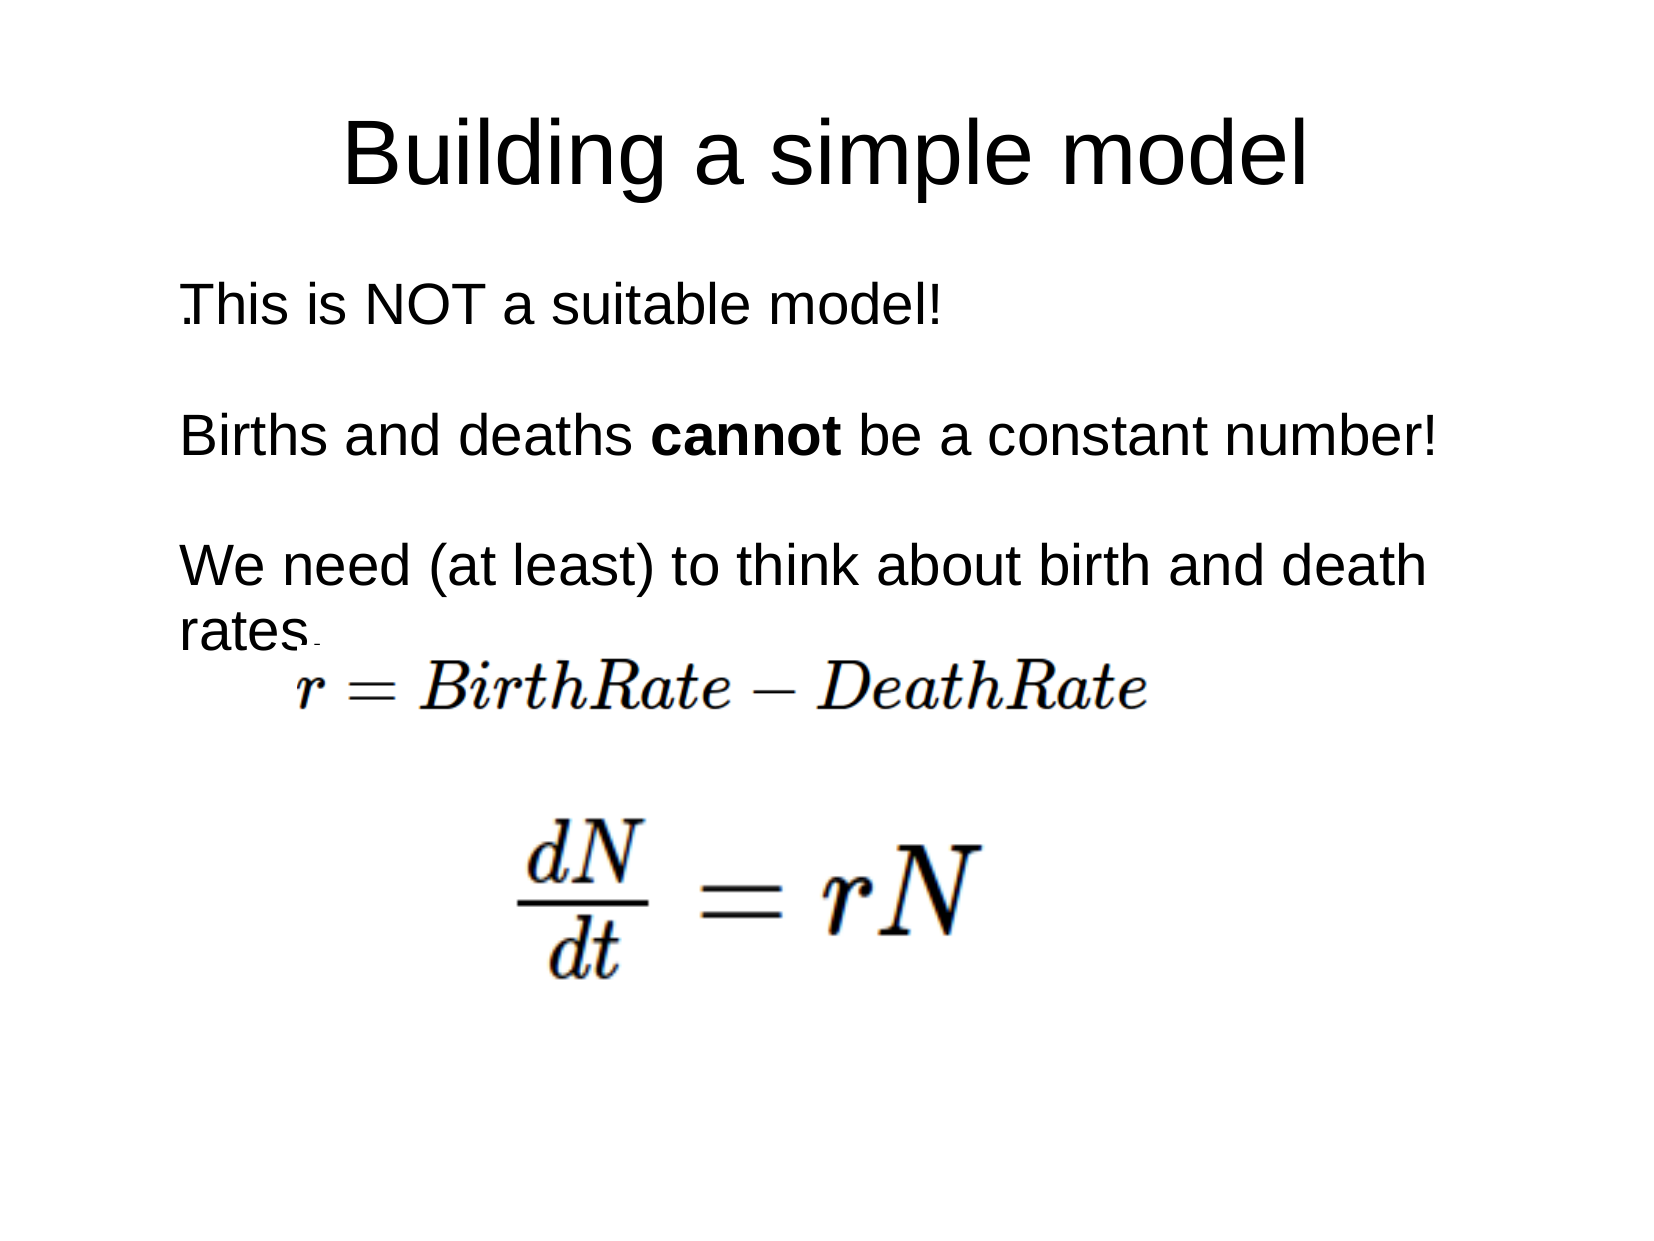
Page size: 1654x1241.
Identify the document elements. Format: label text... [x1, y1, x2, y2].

text_box This is NOT a suitable model! Births and deaths cannot be a constant number! We need (at least) to think about birth and death rates. [165, 264, 1546, 933]
picture [297, 645, 1156, 751]
title Building a simple model [82, 49, 1571, 257]
picture [510, 779, 1037, 1036]
